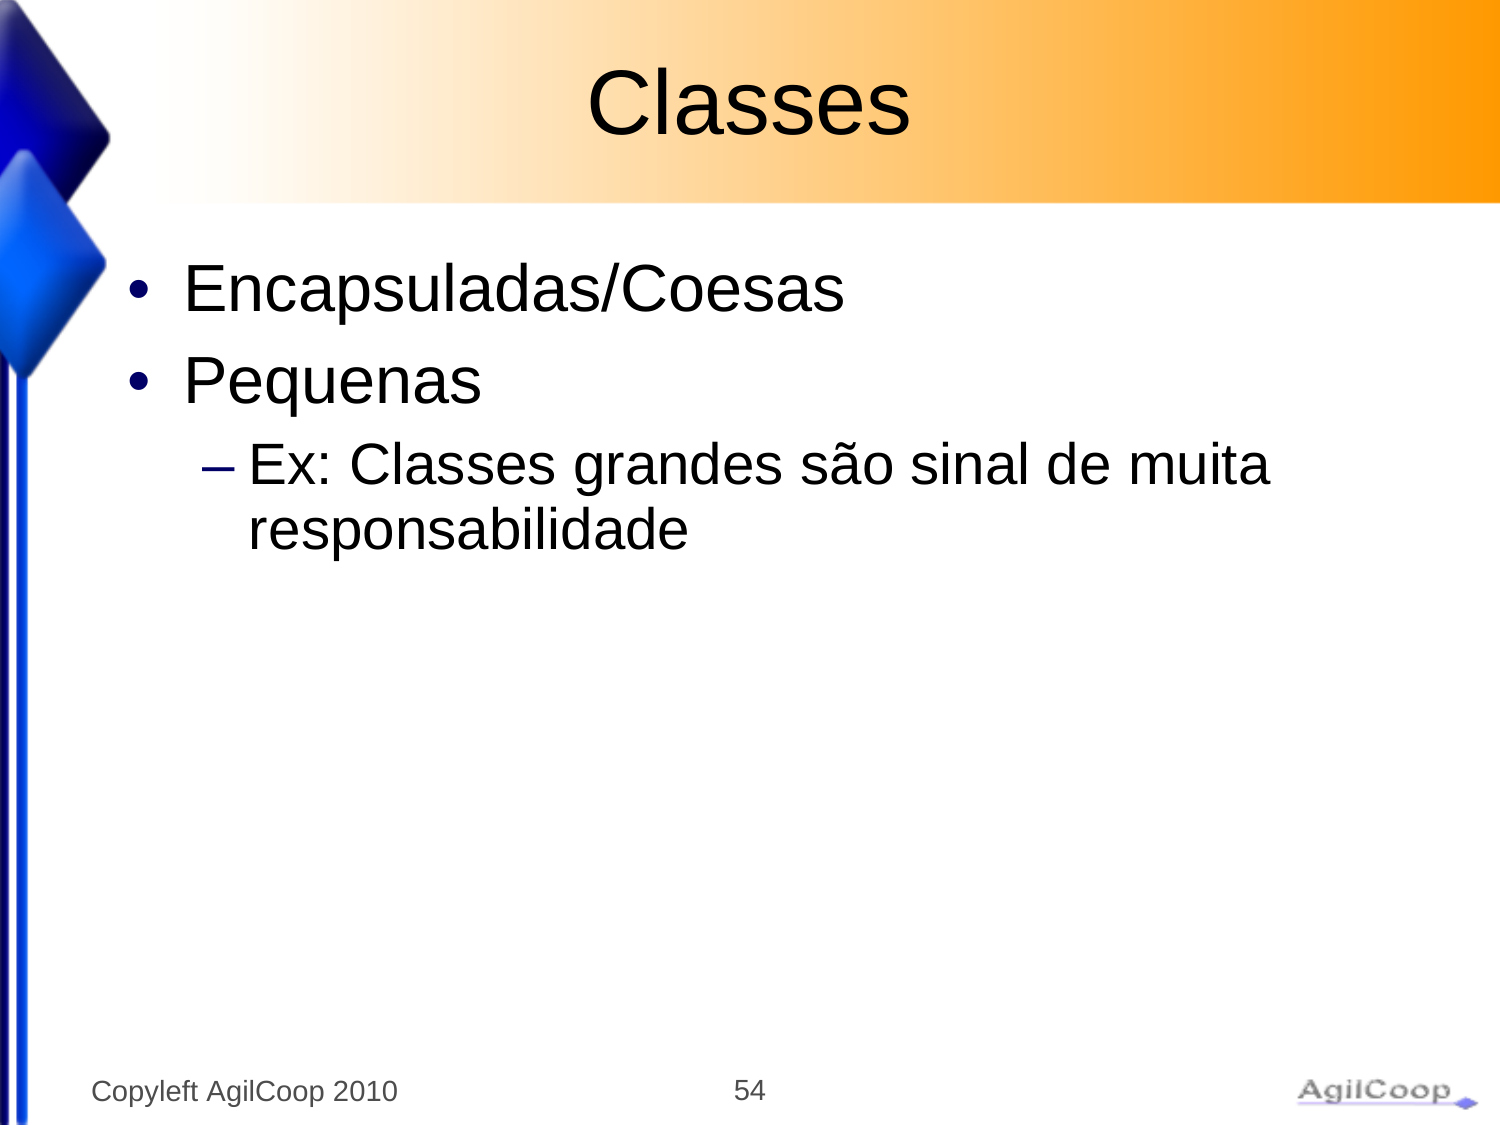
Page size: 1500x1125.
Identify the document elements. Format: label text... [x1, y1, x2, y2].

title Classes [75, 8, 1426, 197]
picture [0, 0, 1500, 1125]
list Encapsuladas/Coesas Pequenas Ex: Classes grandes são sinal de muita responsabilidade [112, 243, 1426, 1006]
